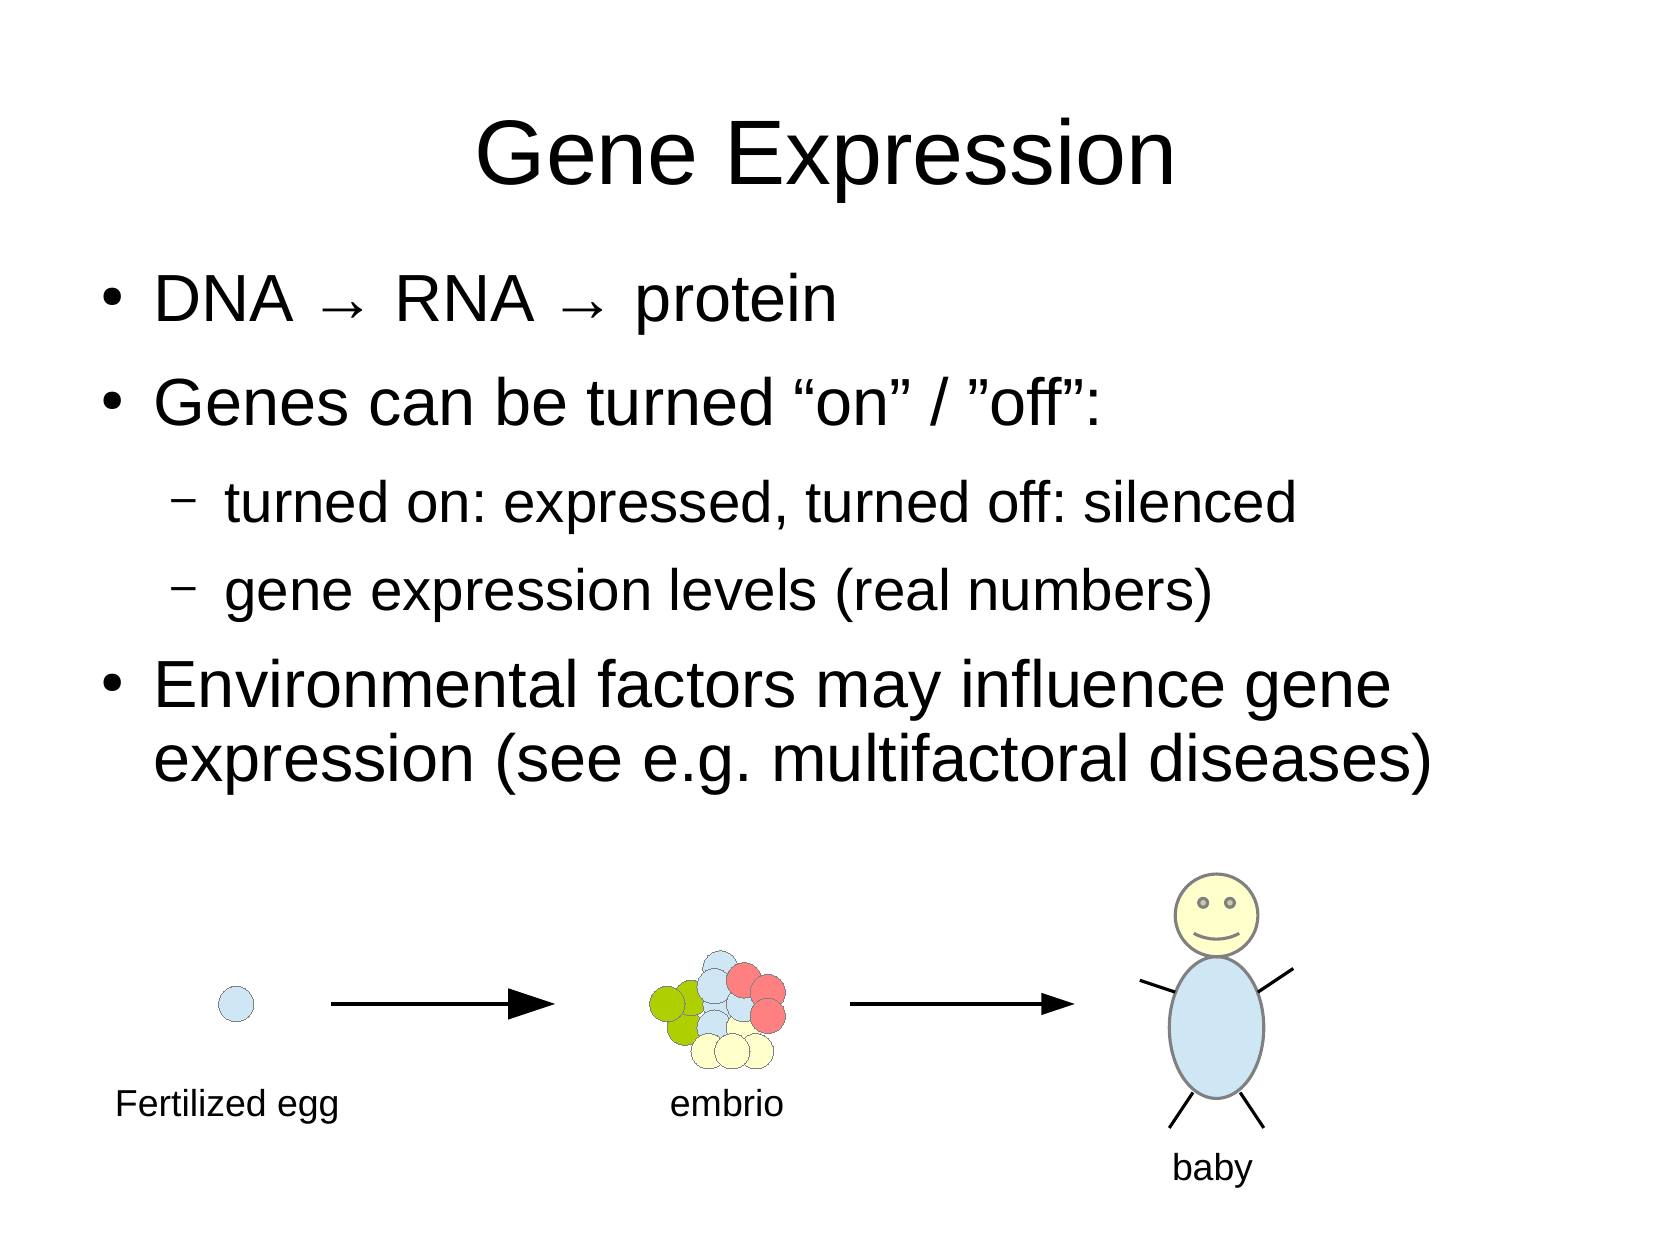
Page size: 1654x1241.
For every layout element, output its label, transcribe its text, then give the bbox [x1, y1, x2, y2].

title Gene Expression [82, 49, 1571, 257]
text_box [649, 950, 786, 1069]
list DNA → RNA → protein Genes can be turned “on” / ”off”: turned on: expressed, turned off: silenced gene expression levels (real numbers) Environmental factors may influence gene expression (see e.g. multifactoral diseases) [82, 260, 1571, 900]
text_box baby [1157, 1139, 1268, 1217]
text_box [218, 986, 254, 1022]
text_box Fertilized egg [100, 1074, 355, 1153]
text_box embrio [655, 1074, 800, 1153]
text_box [1169, 874, 1264, 1099]
